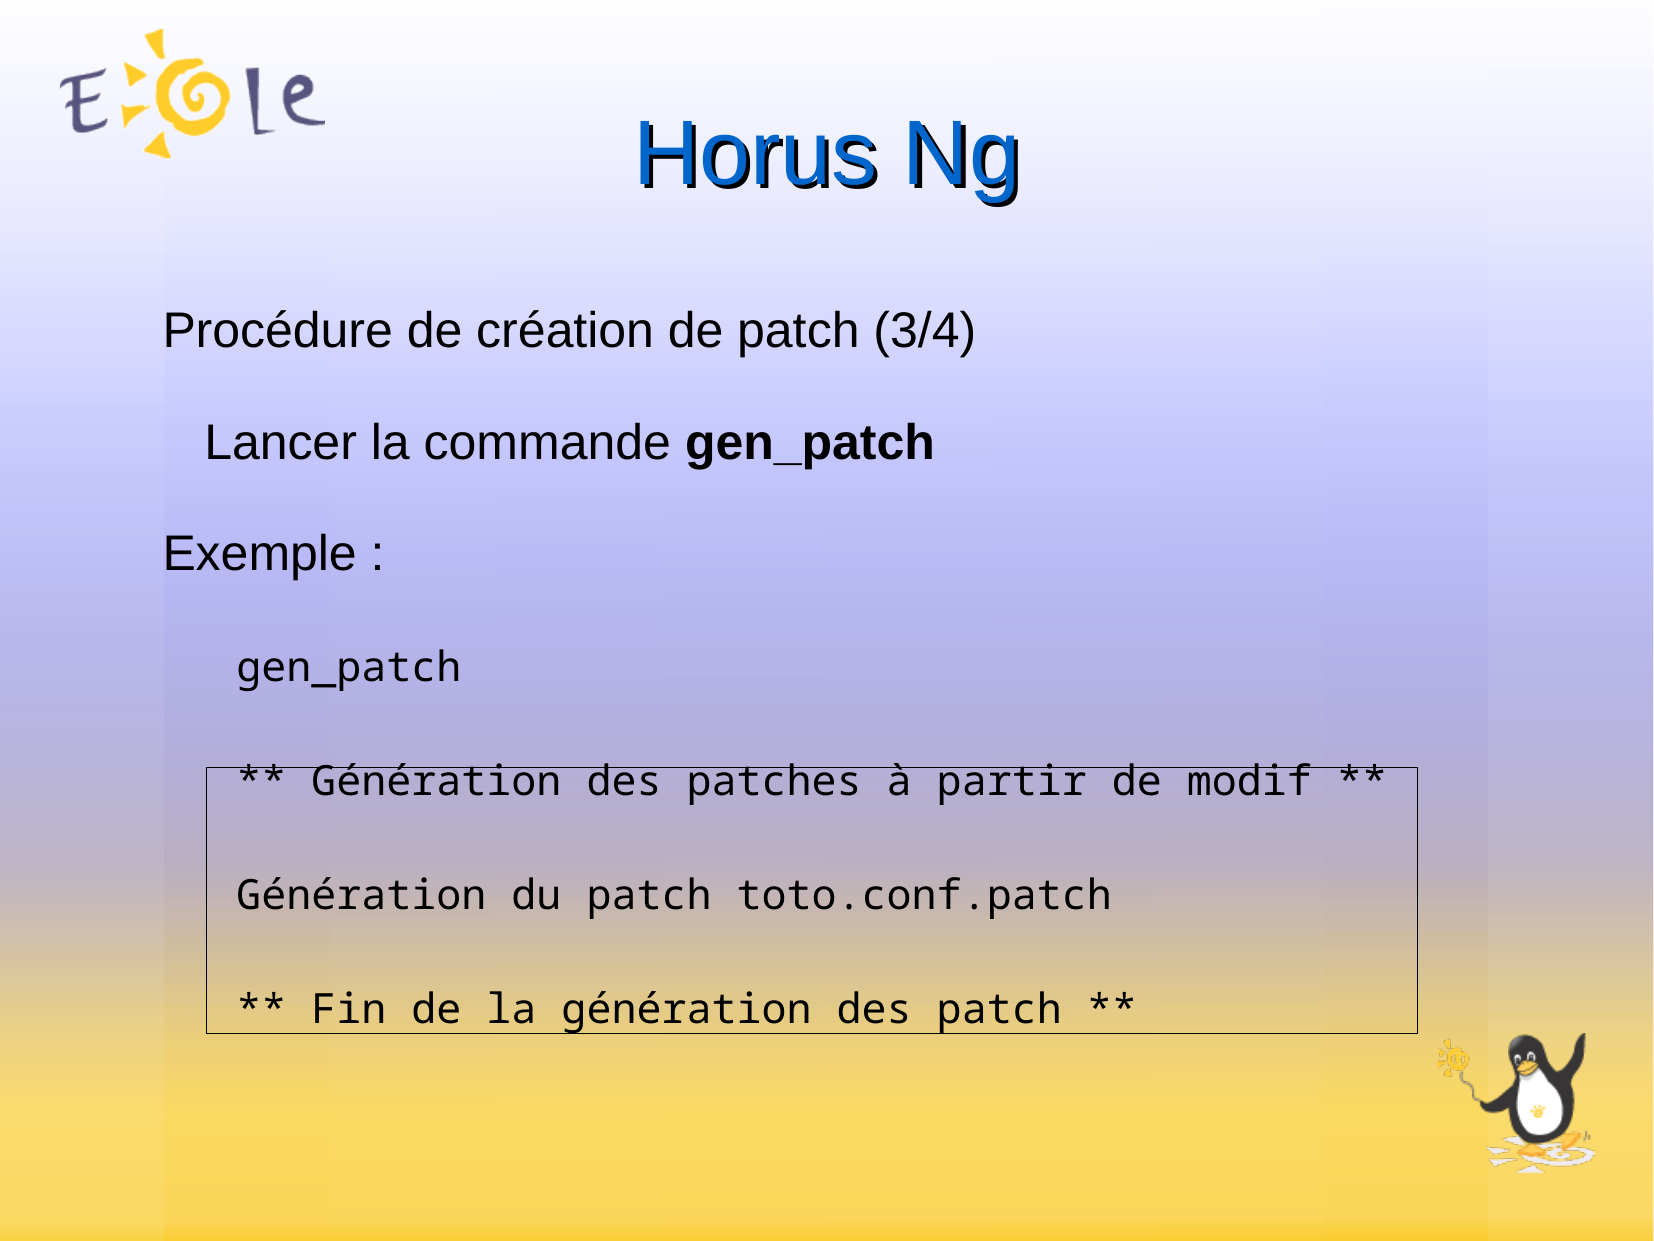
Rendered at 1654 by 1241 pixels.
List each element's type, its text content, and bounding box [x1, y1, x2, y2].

picture [0, 0, 1654, 1241]
text_box Procédure de création de patch (3/4) Lancer la commande gen_patch Exemple : gen_patch ** Génération des patches à partir de modif ** Génération du patch toto.conf.patch ** Fin de la génération des patch ** [147, 295, 1536, 1200]
title Horus Ng [82, 49, 1571, 257]
